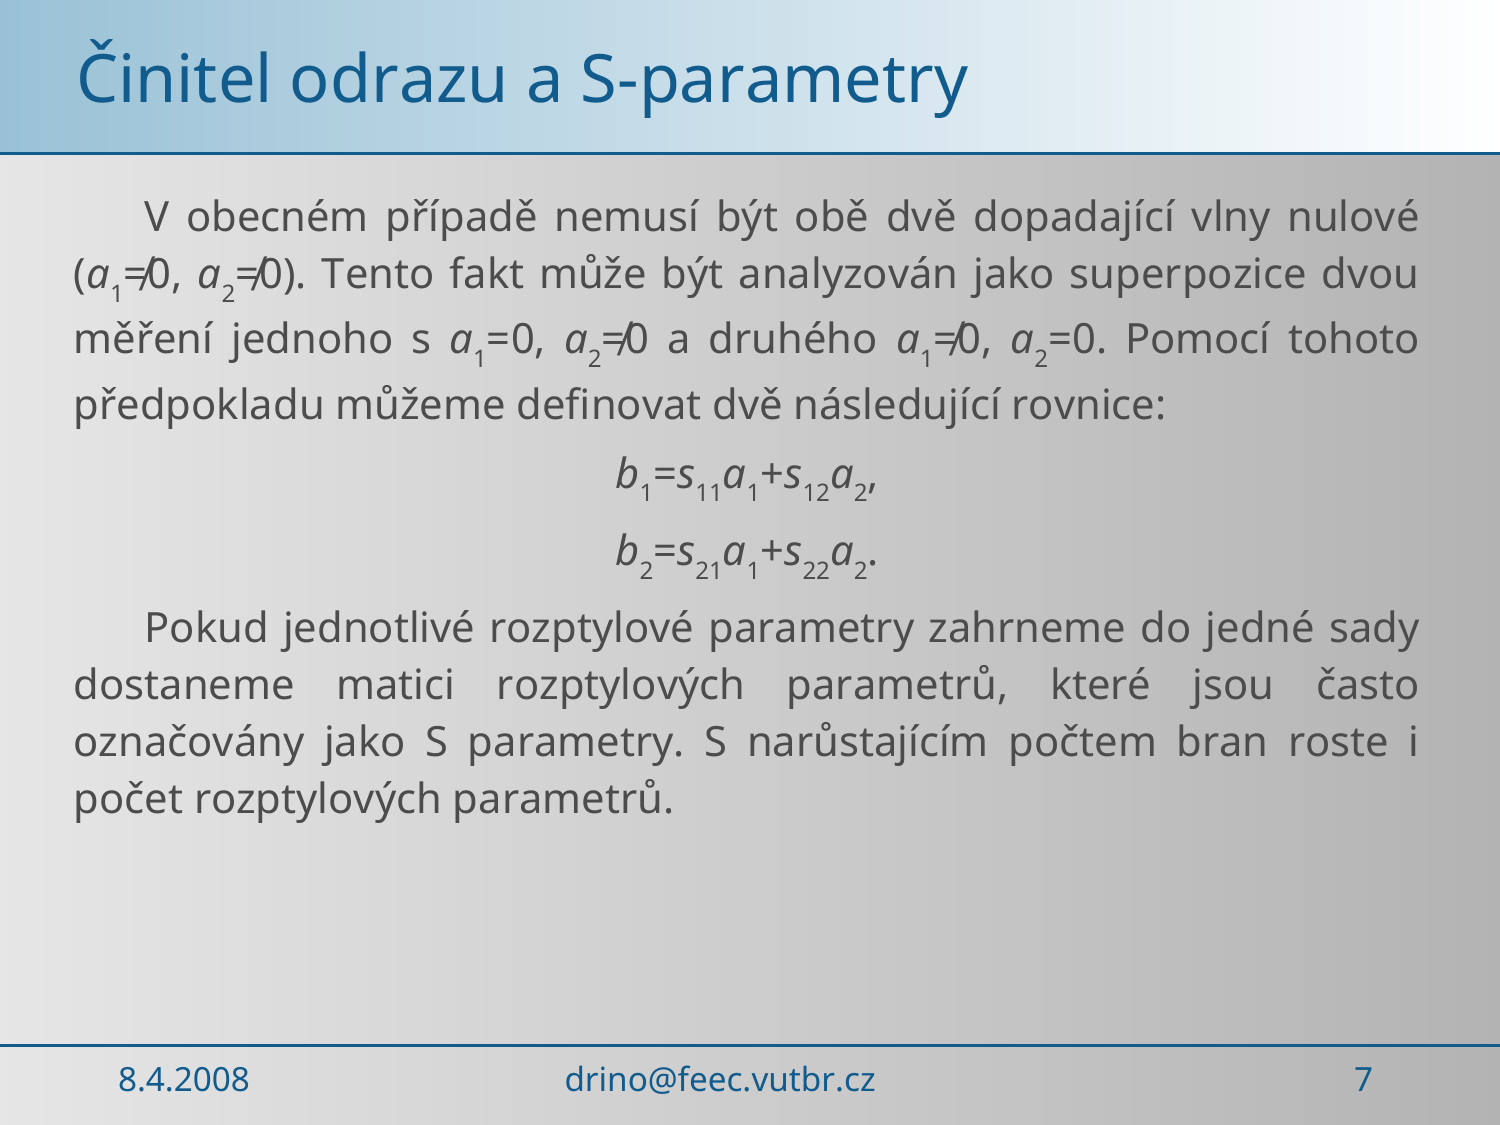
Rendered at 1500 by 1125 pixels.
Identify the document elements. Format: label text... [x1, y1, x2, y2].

title Činitel odrazu a S-parametry [0, 0, 1500, 152]
text_box V obecném případě nemusí být obě dvě dopadající vlny nulové (a1≠0, a2≠0). Tento fakt může být analyzován jako superpozice dvou měření jednoho s a1=0, a2≠0 a druhého a1≠0, a2=0. Pomocí tohoto předpokladu můžeme definovat dvě následující rovnice: b1=s11a1+s12a2, b2=s21a1+s22a2. Pokud jednotlivé rozptylové parametry zahrneme do jedné sady dostaneme matici rozptylových parametrů, které jsou často označovány jako S parametry. S narůstajícím počtem bran roste i počet rozptylových parametrů. [59, 178, 1442, 834]
text_box <číslo> [1075, 1049, 1388, 1125]
text_box 8.4.2008 [103, 1049, 432, 1125]
text_box drino@feec.vutbr.cz [454, 1049, 987, 1125]
